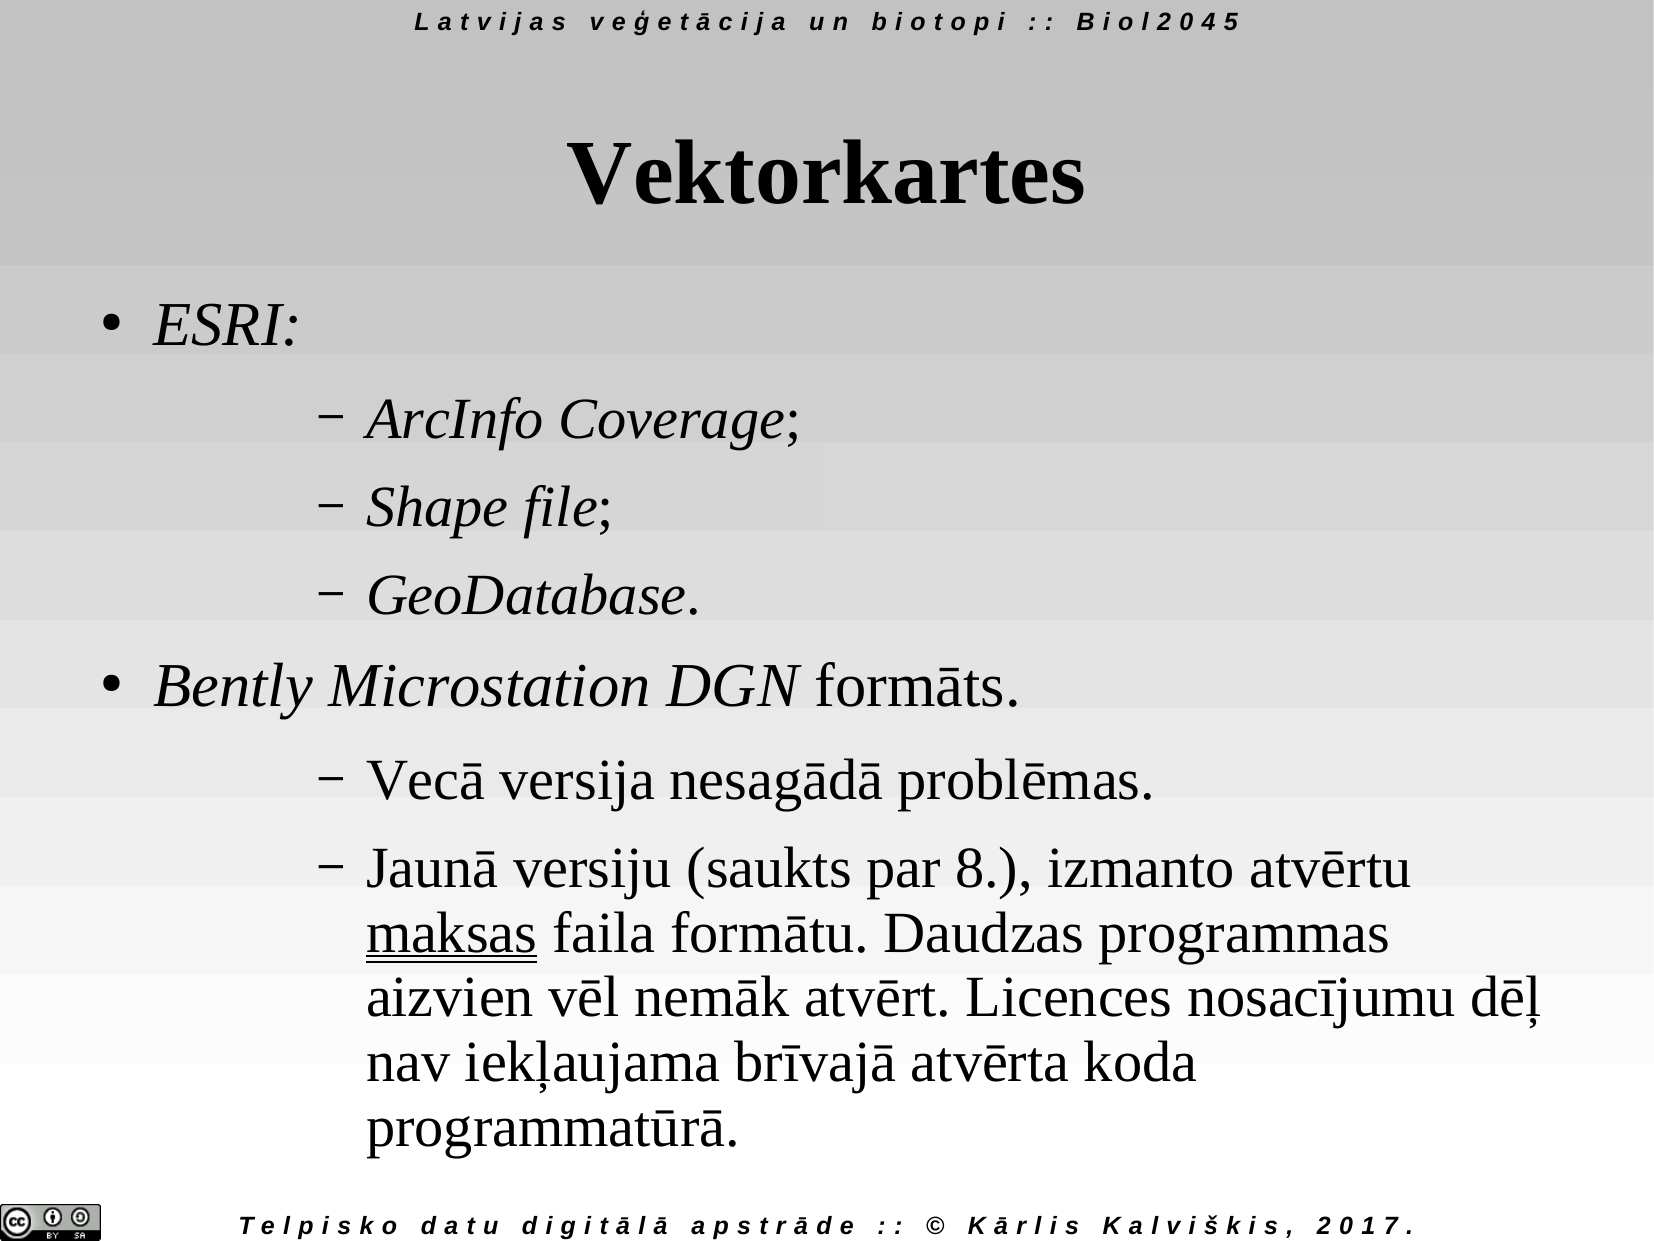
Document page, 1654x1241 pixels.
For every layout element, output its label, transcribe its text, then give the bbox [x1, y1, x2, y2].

title Vektorkartes [29, 49, 1625, 296]
list ESRI: ArcInfo Coverage; Shape file; GeoDatabase. Bently Microstation DGN formāts. Vecā versija nesagādā problēmas. Jaunā versiju (saukts par 8.), izmanto atvērtu maksas faila formātu. Daudzas programmas aizvien vēl nemāk atvērt. Licences nosacījumu dēļ nav iekļaujama brīvajā atvērta koda programmatūrā. [82, 289, 1571, 1098]
picture [0, 0, 1654, 1241]
